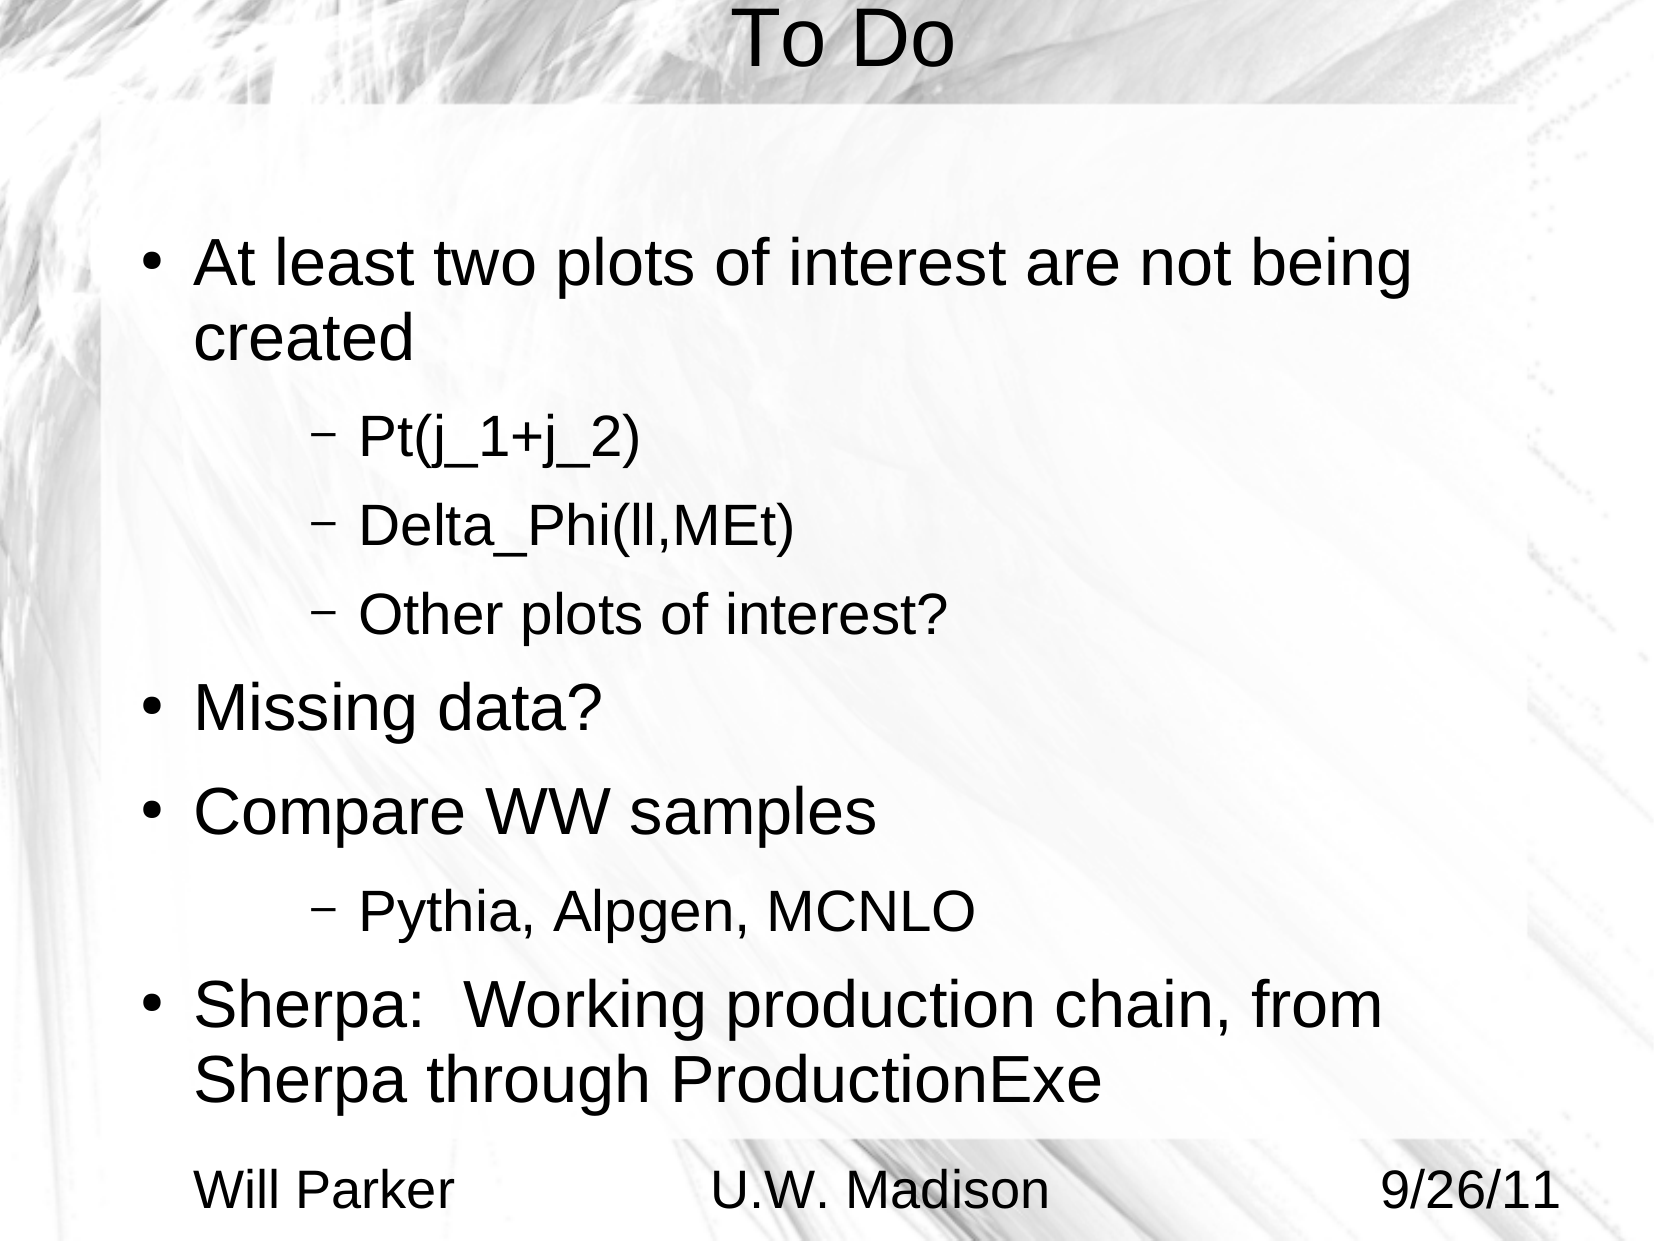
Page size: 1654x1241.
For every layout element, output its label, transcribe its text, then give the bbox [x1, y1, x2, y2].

list Will Parker U.W. Madison 9/26/11 [122, 1159, 1576, 1241]
picture [0, 113, 1654, 1241]
list At least two plots of interest are not being created Pt(j_1+j_2) Delta_Phi(ll,MEt) Other plots of interest? Missing data? Compare WW samples Pythia, Alpgen, MCNLO Sherpa: Working production chain, from Sherpa through ProductionExe [122, 225, 1576, 1116]
title To Do [0, 0, 1654, 113]
